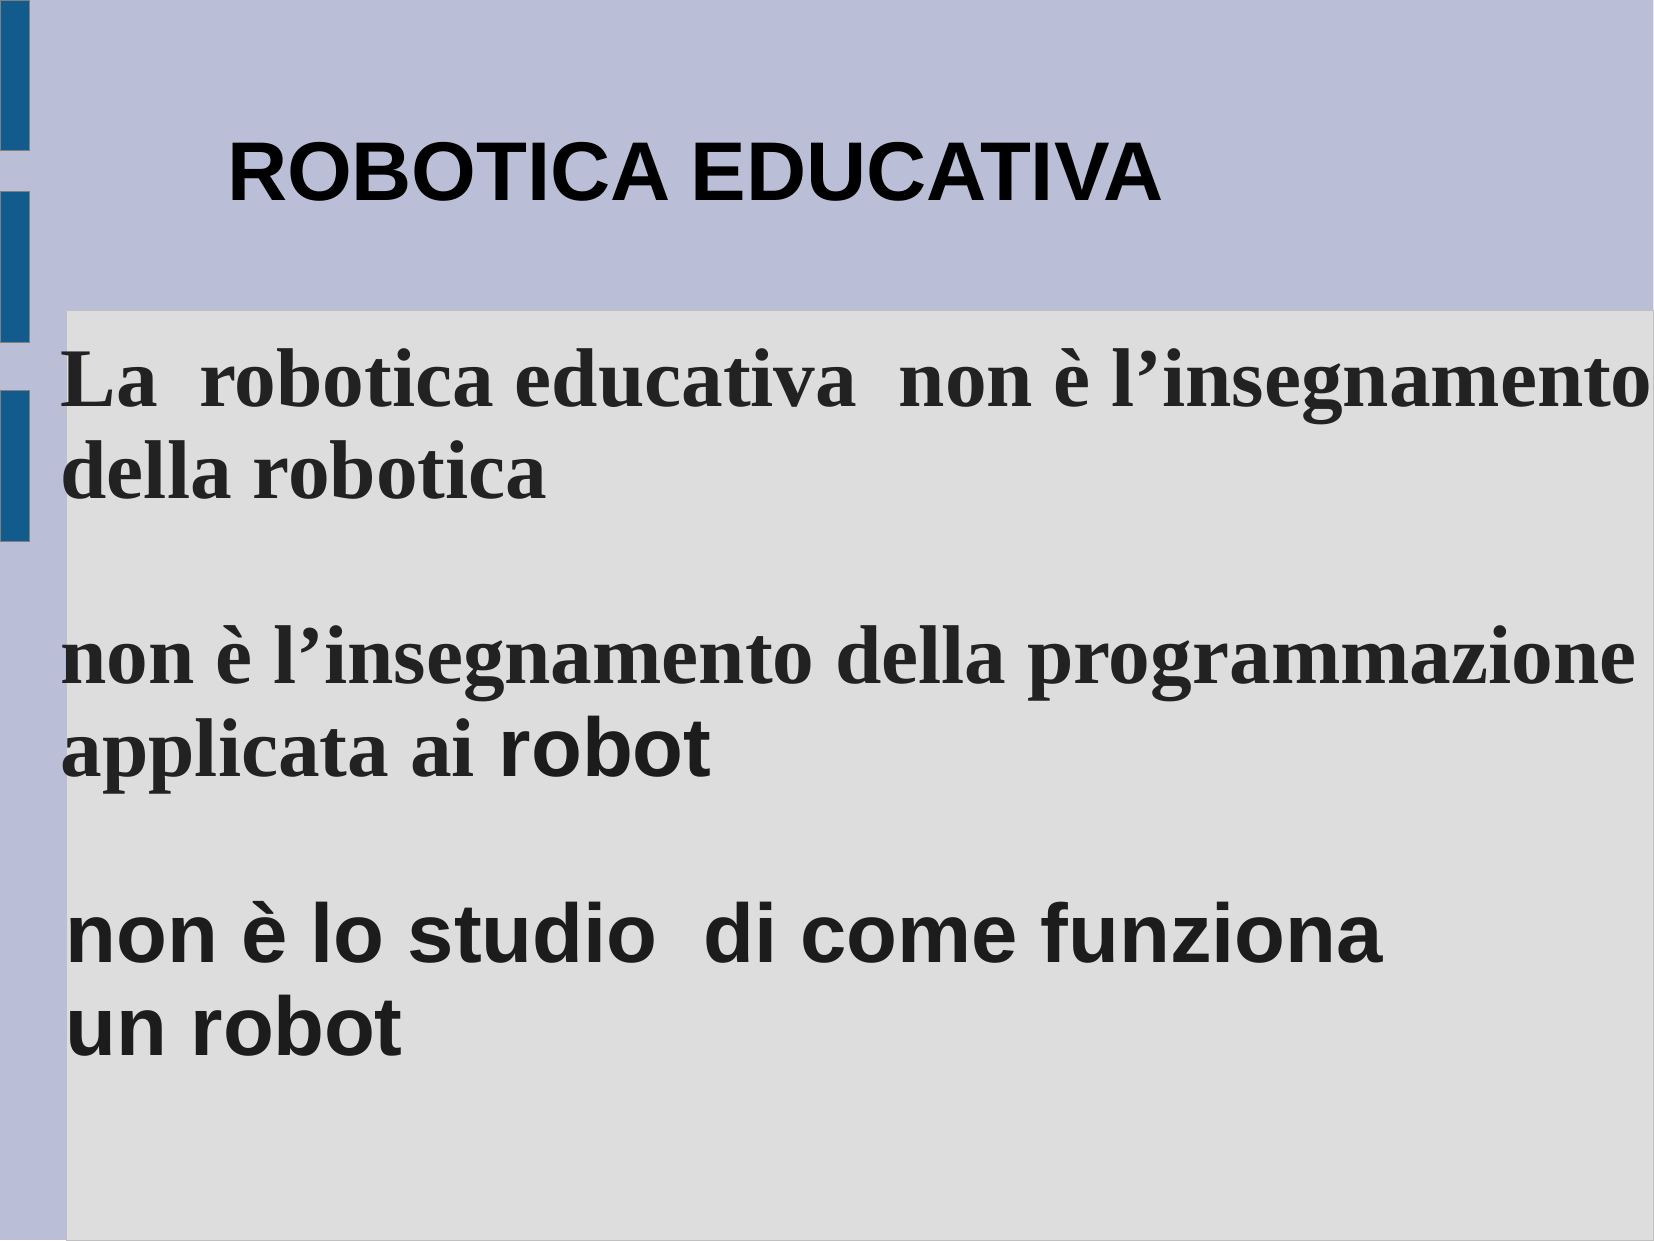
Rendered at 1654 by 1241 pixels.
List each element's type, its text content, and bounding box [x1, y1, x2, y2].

text_box La robotica educativa non è l’insegnamento della robotica non è l’insegnamento della programmazione applicata ai robot non è lo studio di come funziona un robot [4, 324, 1654, 1241]
text_box ROBOTICA EDUCATIVA [212, 118, 1264, 311]
